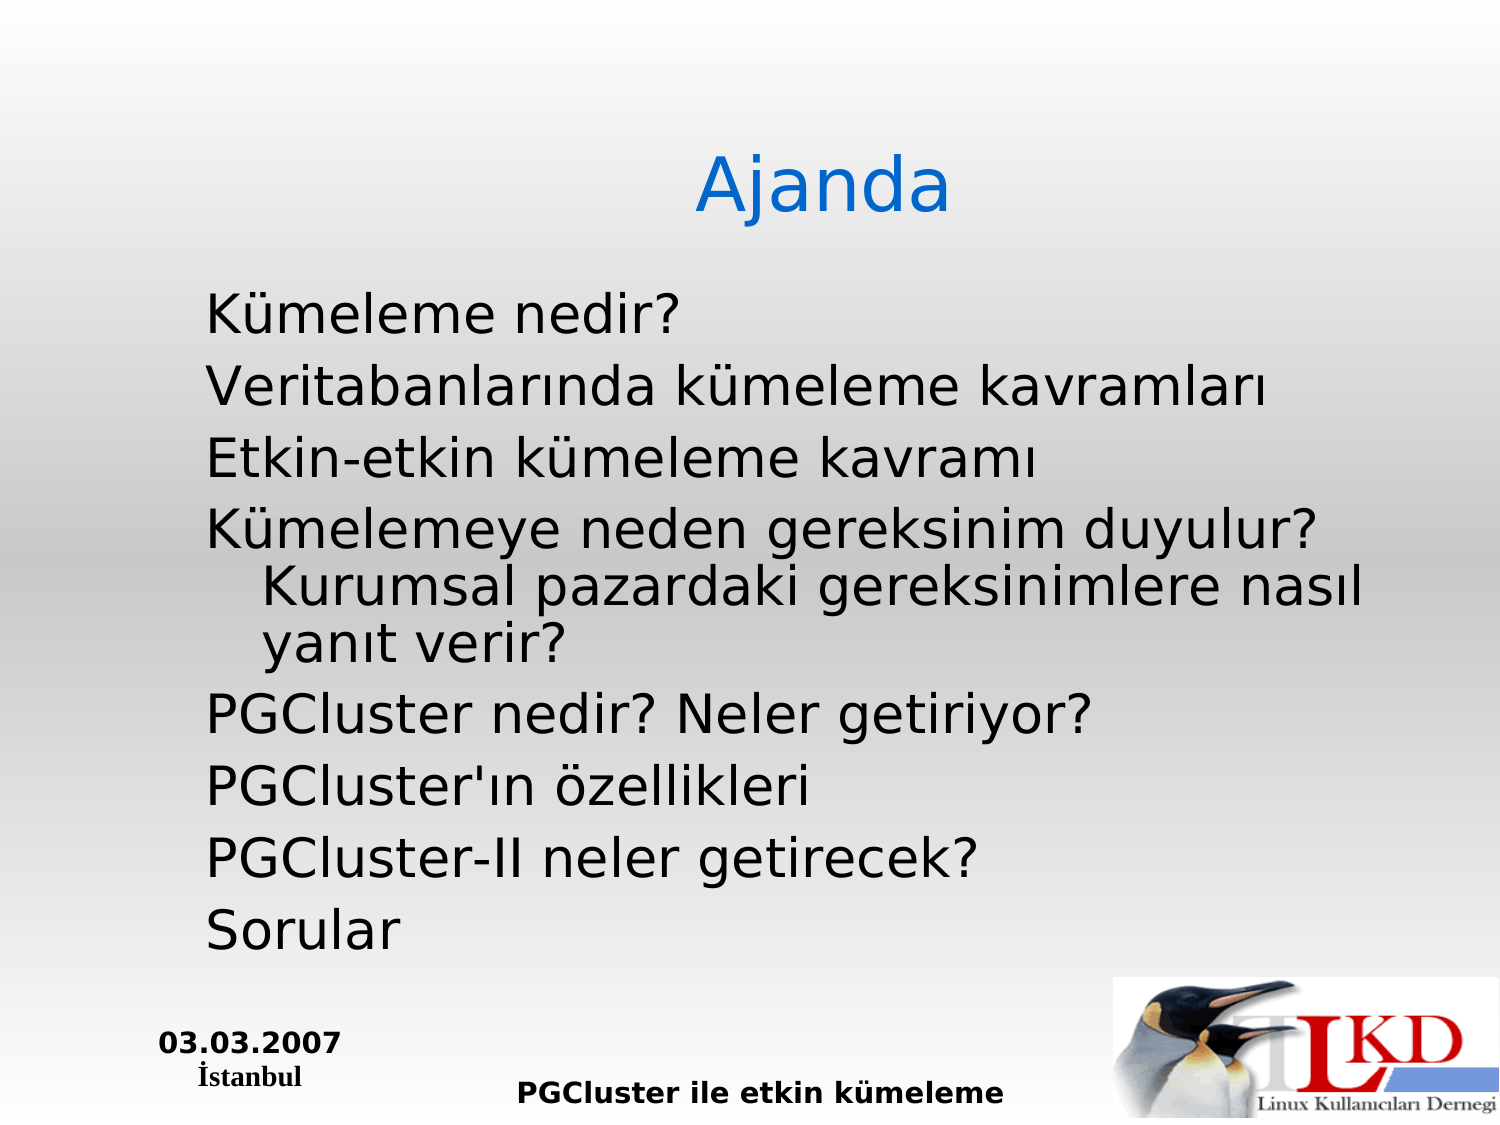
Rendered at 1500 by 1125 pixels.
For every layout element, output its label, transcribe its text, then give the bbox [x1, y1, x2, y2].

title Ajanda [224, 49, 1425, 237]
picture [1113, 977, 1499, 1118]
list Kümeleme nedir? Veritabanlarında kümeleme kavramları Etkin-etkin kümeleme kavramı Kümelemeye neden gereksinim duyulur? Kurumsal pazardaki gereksinimlere nasıl yanıt verir? PGCluster nedir? Neler getiriyor? PGCluster'ın özellikleri PGCluster-II neler getirecek? Sorular [190, 280, 1416, 975]
